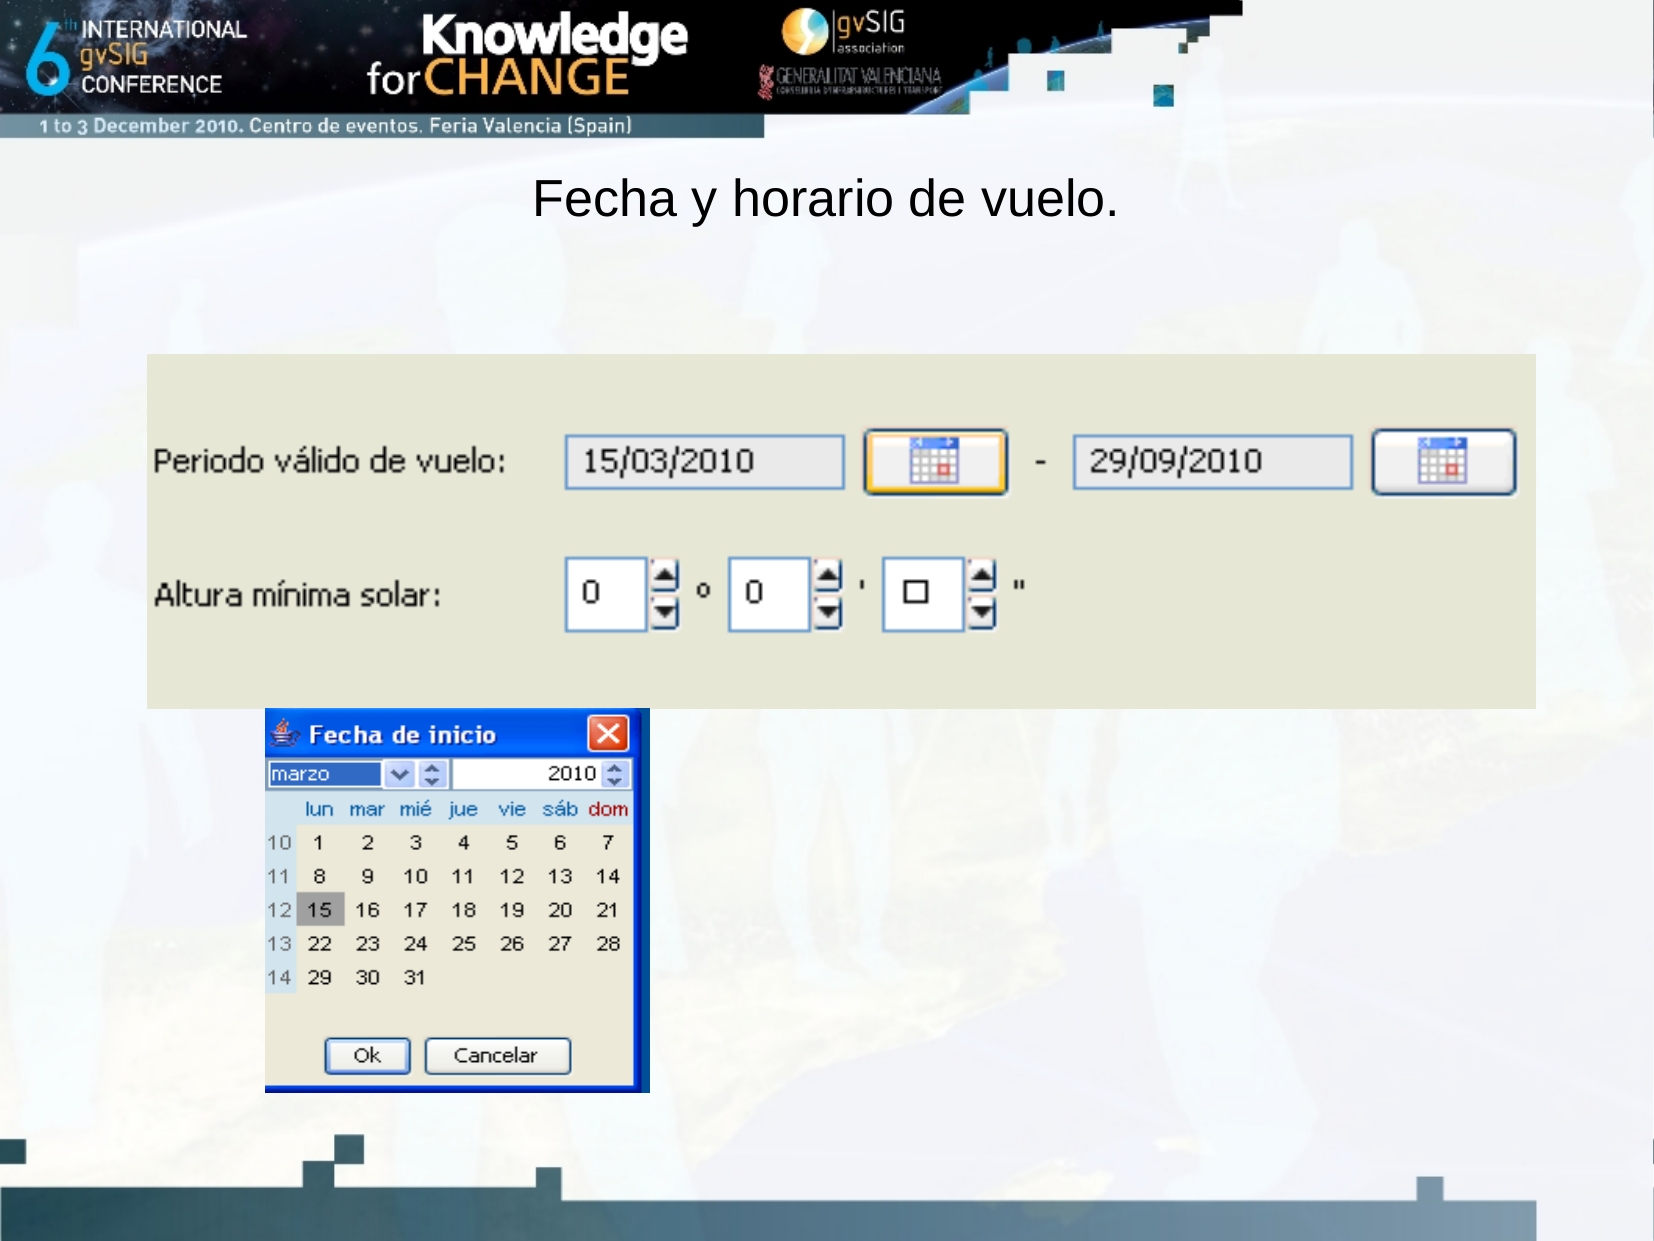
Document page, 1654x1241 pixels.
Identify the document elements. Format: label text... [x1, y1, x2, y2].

picture [0, 0, 1654, 1241]
title Fecha y horario de vuelo. [82, 147, 1571, 250]
chart [82, 290, 1571, 1109]
